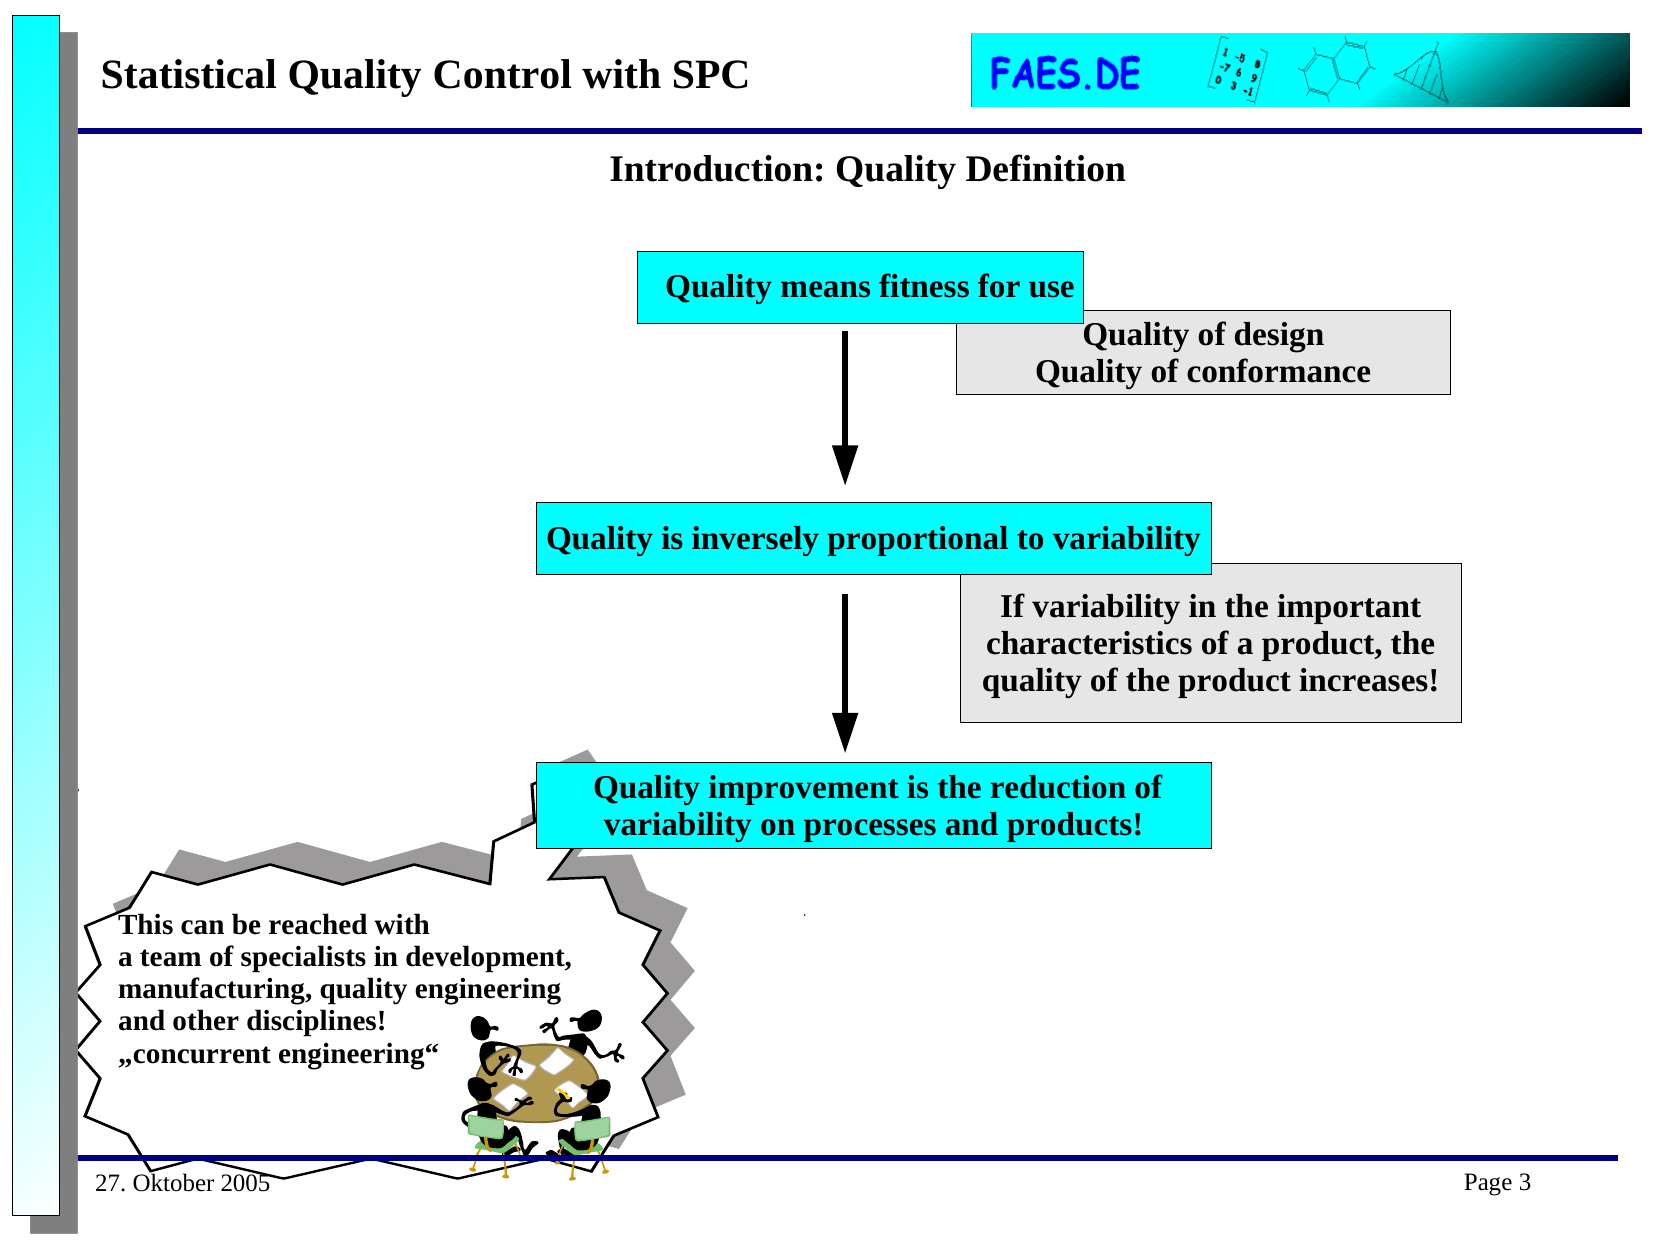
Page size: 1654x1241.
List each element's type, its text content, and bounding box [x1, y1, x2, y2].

text_box Introduction: Quality Definition [100, 147, 1636, 192]
text_box If variability in the important characteristics of a product, the quality of the product increases! [960, 563, 1462, 723]
text_box Quality means fitness for use [665, 268, 1075, 306]
text_box Quality of design Quality of conformance [956, 310, 1451, 395]
text_box Statistical Quality Control with SPC [100, 51, 810, 100]
picture [73, 1161, 697, 1182]
picture [971, 33, 1630, 108]
text_box Quality is inversely proportional to variability [536, 502, 1212, 575]
text_box This can be reached with a team of specialists in development, manufacturing, quality engineering and other disciplines! „concurrent engineering“ [118, 908, 581, 1081]
text_box Quality improvement is the reduction of variability on processes and products! [536, 762, 1212, 849]
picture [73, 749, 697, 1155]
text_box [637, 251, 1084, 324]
text_box October 27, 2005 [95, 1168, 271, 1205]
text_box Page <Nummer> [1463, 1167, 1636, 1207]
text_box [12, 15, 60, 1216]
